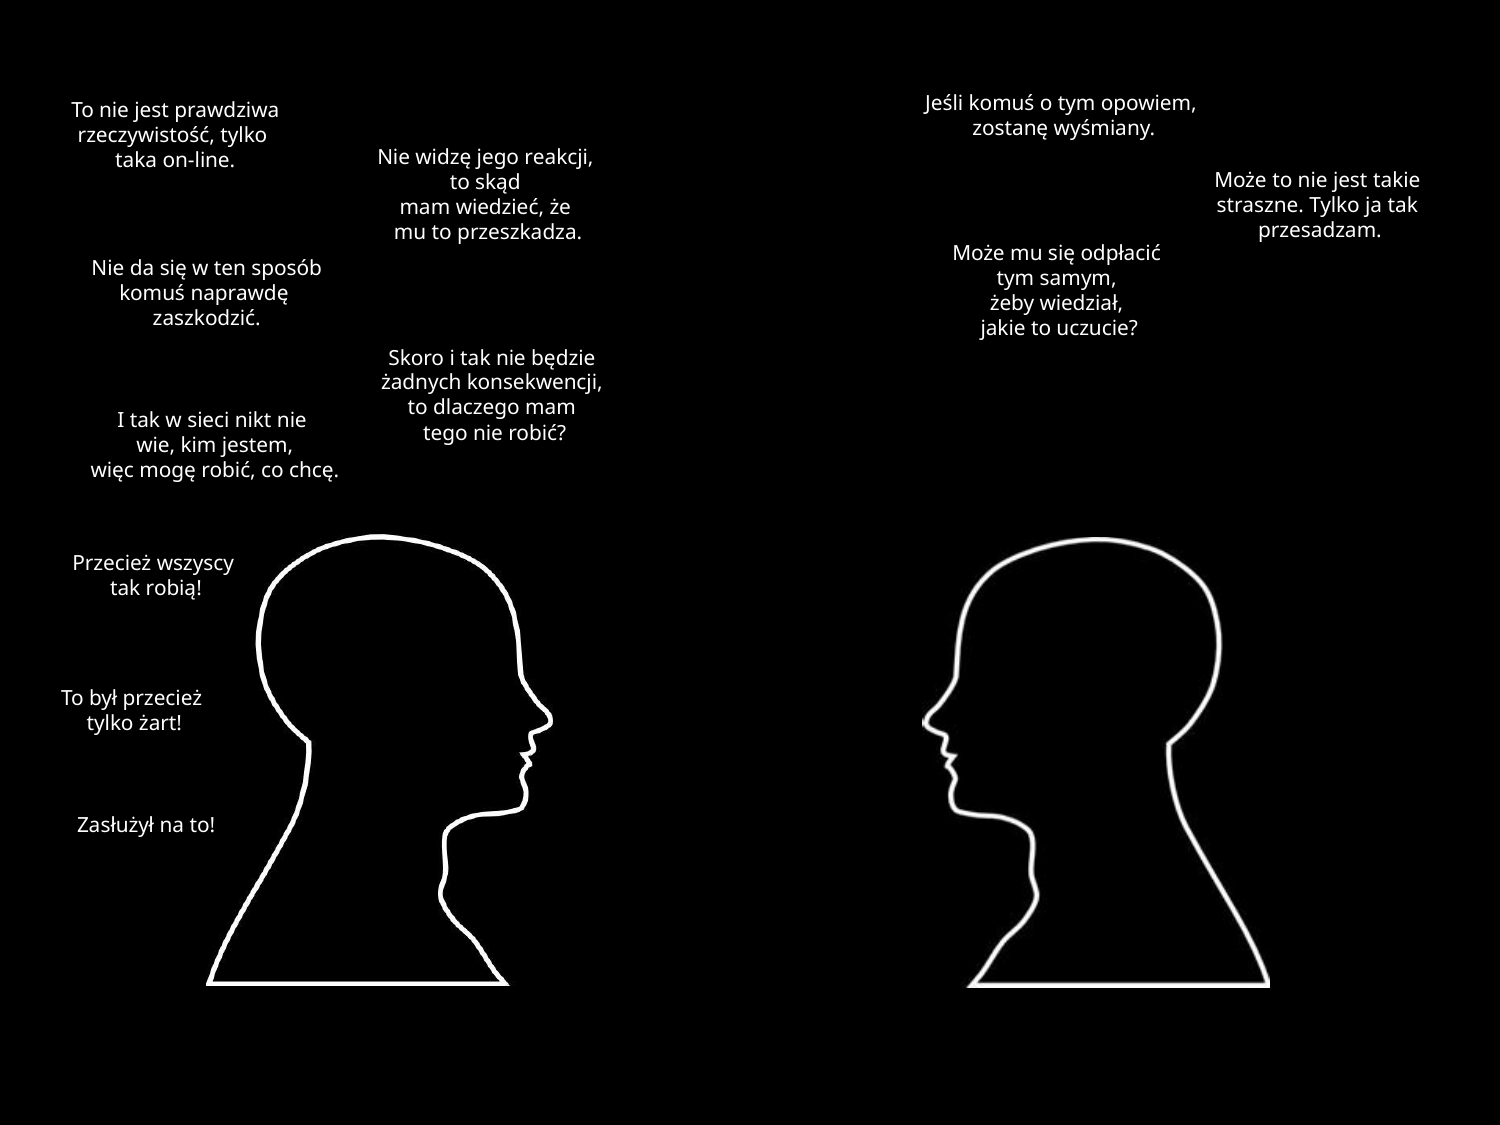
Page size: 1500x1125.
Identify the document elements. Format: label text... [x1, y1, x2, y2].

text_box Nie da się w ten sposób komuś naprawdę zaszkodzić. [76, 247, 337, 338]
text_box Zasłużył na to! [62, 804, 230, 845]
text_box Może mu się odpłacić tym samym, żeby wiedział, jakie to uczucie? [937, 232, 1182, 348]
picture [206, 534, 553, 986]
text_box I tak w sieci nikt nie wie, kim jestem, więc mogę robić, co chcę. [75, 399, 354, 490]
text_box To nie jest prawdziwa rzeczywistość, tylko taka on-line. [56, 88, 295, 179]
text_box Jeśli komuś o tym opowiem, zostanę wyśmiany. [910, 82, 1218, 148]
text_box Przecież wszyscy tak robią! [57, 542, 255, 607]
text_box Skoro i tak nie będzie żadnych konsekwencji, to dlaczego mam tego nie robić? [366, 336, 623, 452]
text_box To był przecież tylko żart! [46, 677, 223, 742]
picture [922, 537, 1270, 988]
text_box Może to nie jest takie straszne. Tylko ja tak przesadzam. [1199, 159, 1441, 250]
text_box Nie widzę jego reakcji, to skąd mam wiedzieć, że mu to przeszkadza. [362, 136, 614, 251]
